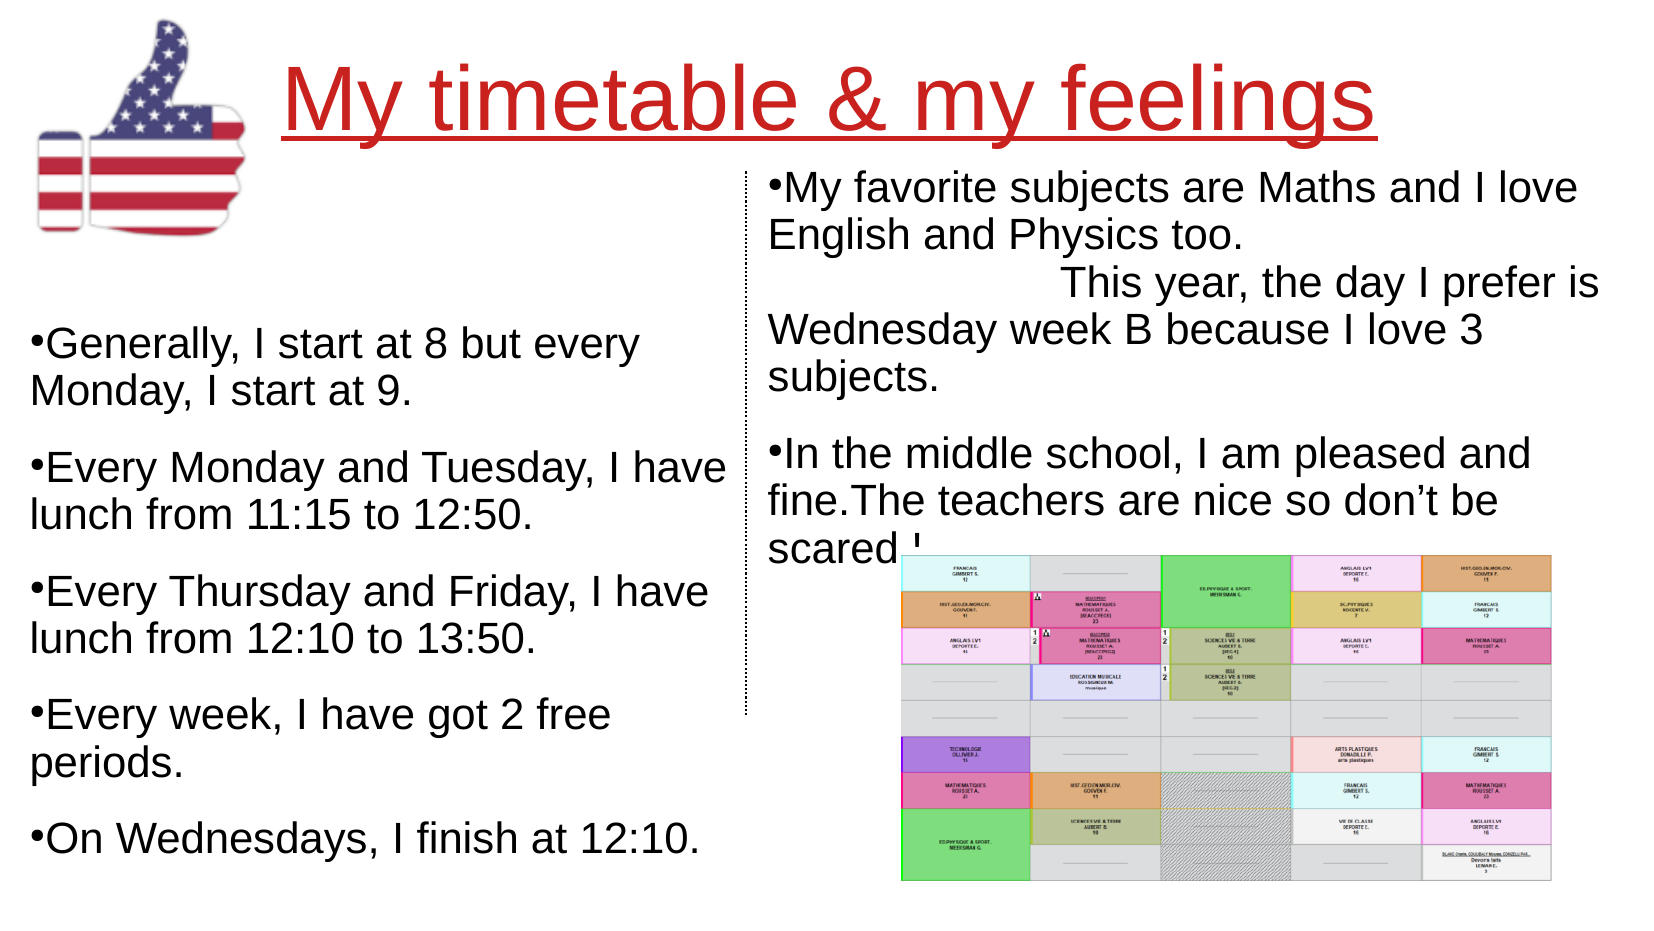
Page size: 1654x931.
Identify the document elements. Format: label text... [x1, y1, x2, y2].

title My timetable & my feelings [269, 16, 1575, 172]
list My favorite subjects are Maths and I love English and Physics too. This year, the day I prefer is Wednesday week B because I love 3 subjects. In the middle school, I am pleased and fine.The teachers are nice so don’t be scared ! [767, 165, 1625, 673]
picture [29, 16, 269, 240]
list Generally, I start at 8 but every Monday, I start at 9. Every Monday and Tuesday, I have lunch from 11:15 to 12:50. Every Thursday and Friday, I have lunch from 12:10 to 13:50. Every week, I have got 2 free periods. On Wednesdays, I finish at 12:10. [29, 320, 768, 886]
picture [896, 547, 1555, 886]
